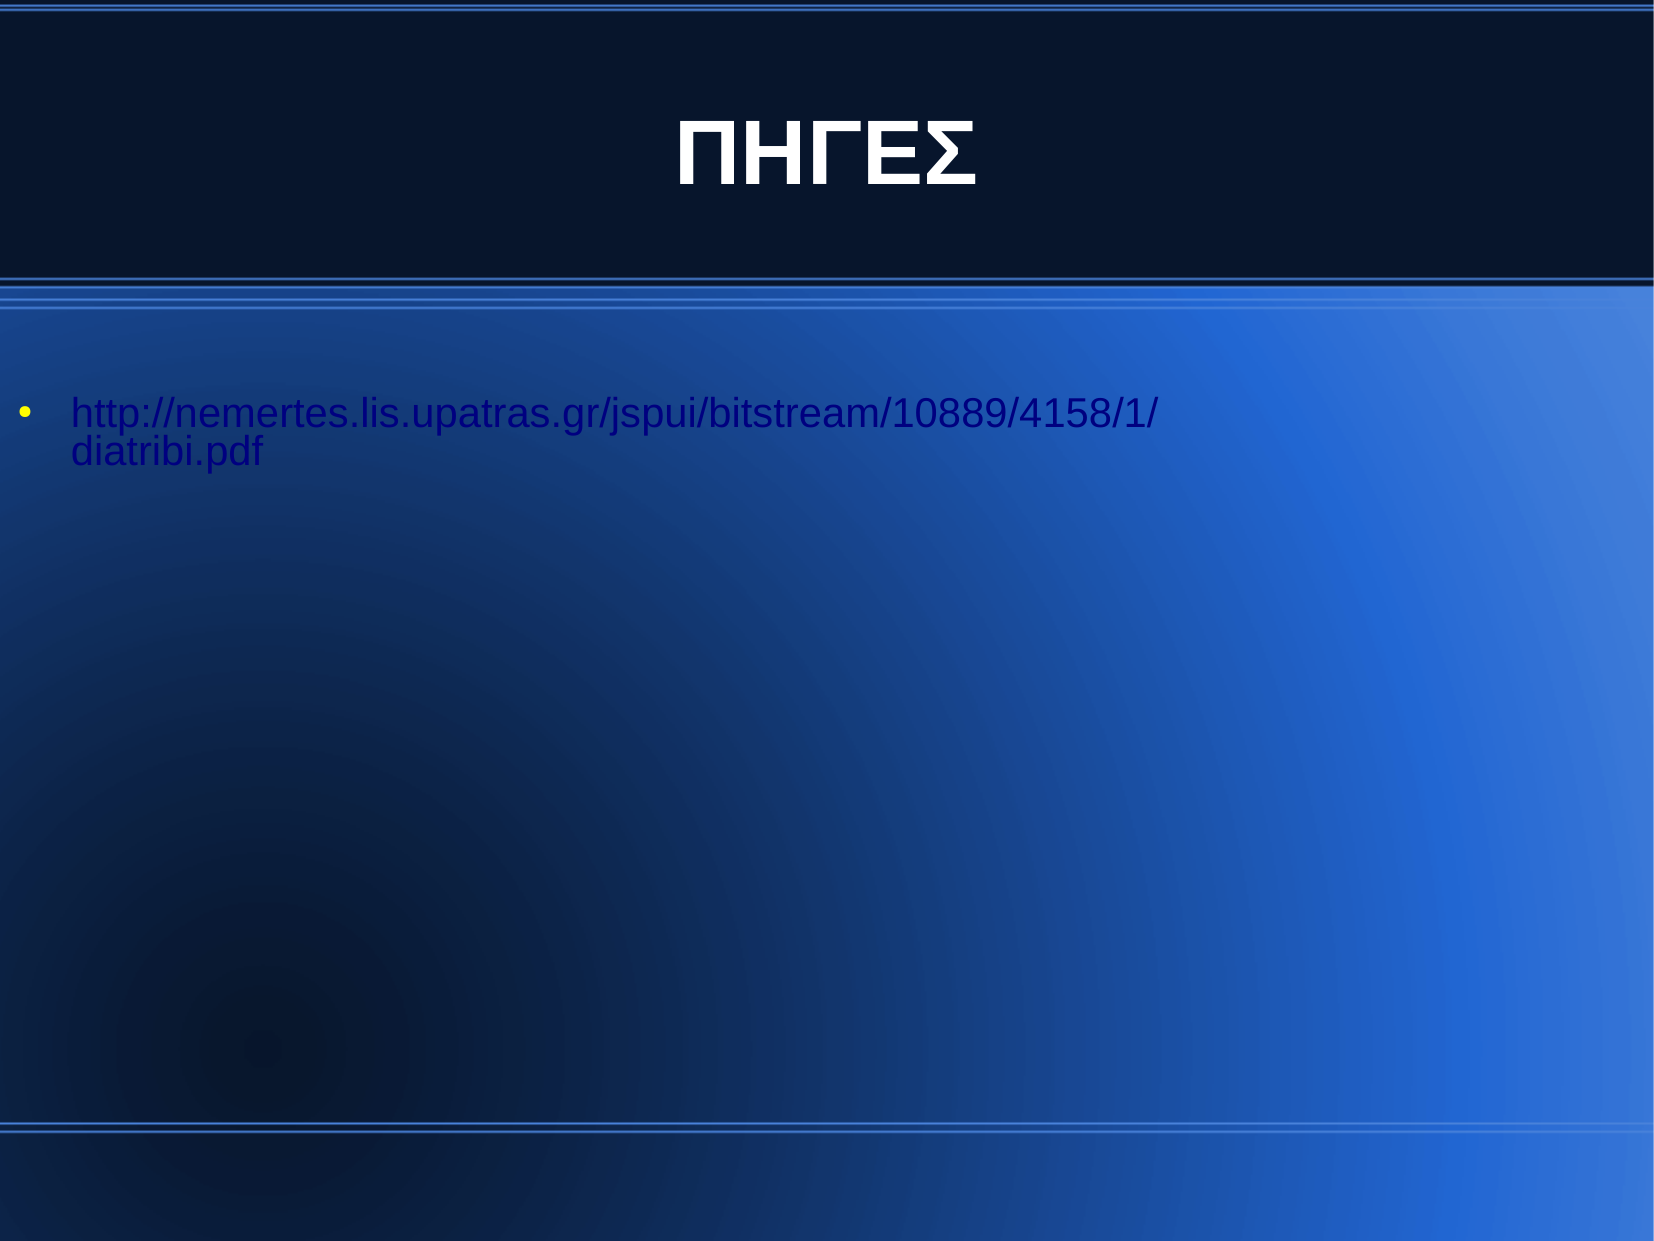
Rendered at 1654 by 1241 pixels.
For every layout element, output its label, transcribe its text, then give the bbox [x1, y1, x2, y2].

picture [0, 0, 1654, 1241]
title ΠΗΓΕΣ [82, 49, 1571, 257]
list http://nemertes.lis.upatras.gr/jspui/bitstream/10889/4158/1/diatribi.pdf [0, 389, 1182, 1075]
